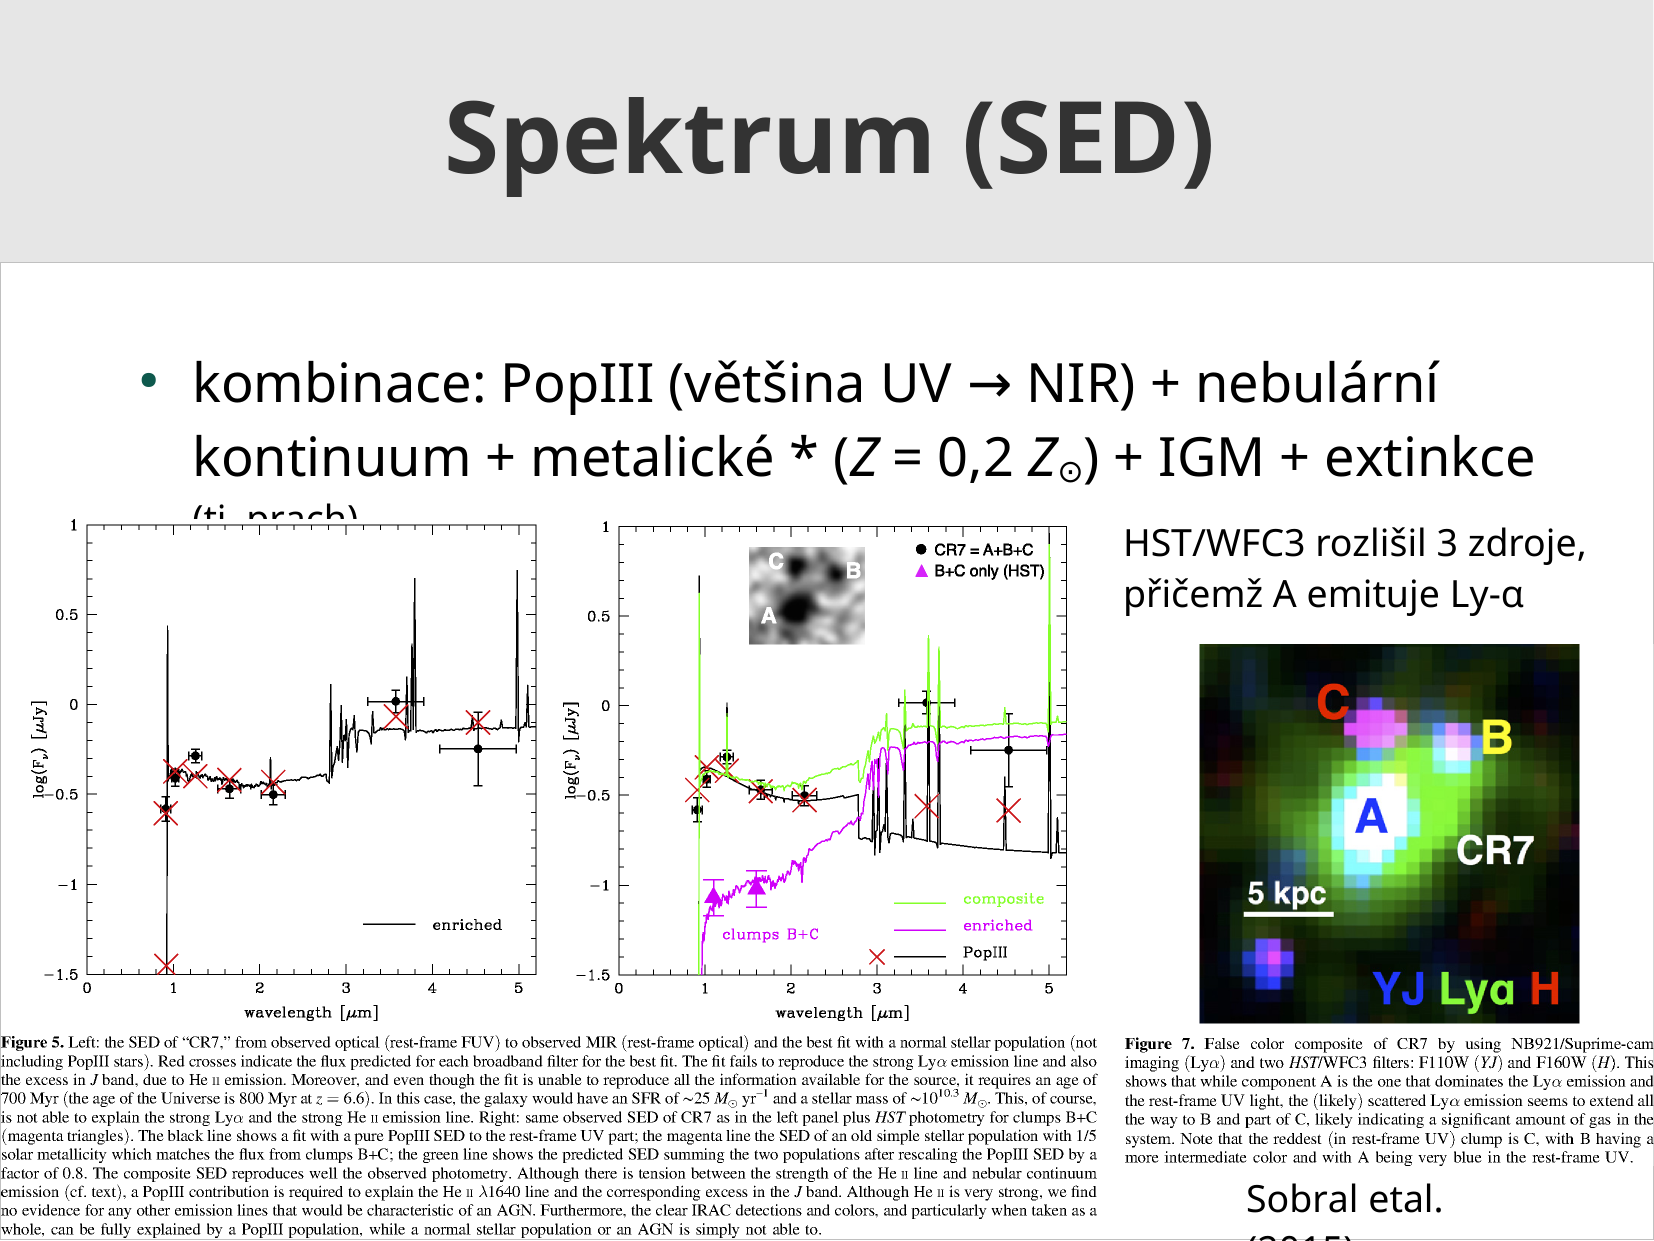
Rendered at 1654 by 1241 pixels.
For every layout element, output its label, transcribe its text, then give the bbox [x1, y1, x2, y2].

text_box Sobral etal. (2015) [1246, 1172, 1540, 1241]
picture [1, 519, 1098, 1238]
title Spektrum (SED) [124, 31, 1537, 239]
text_box HST/WFC3 rozlišil 3 zdroje, přičemž A emituje Ly-α [1108, 508, 1549, 619]
picture [1125, 644, 1654, 1166]
list kombinace: PopIII (většina UV → NIR) + nebulární kontinuum + metalické * (Z = 0,2 Z⊙) + IGM + extinkce (tj. prach) [121, 344, 1561, 1064]
